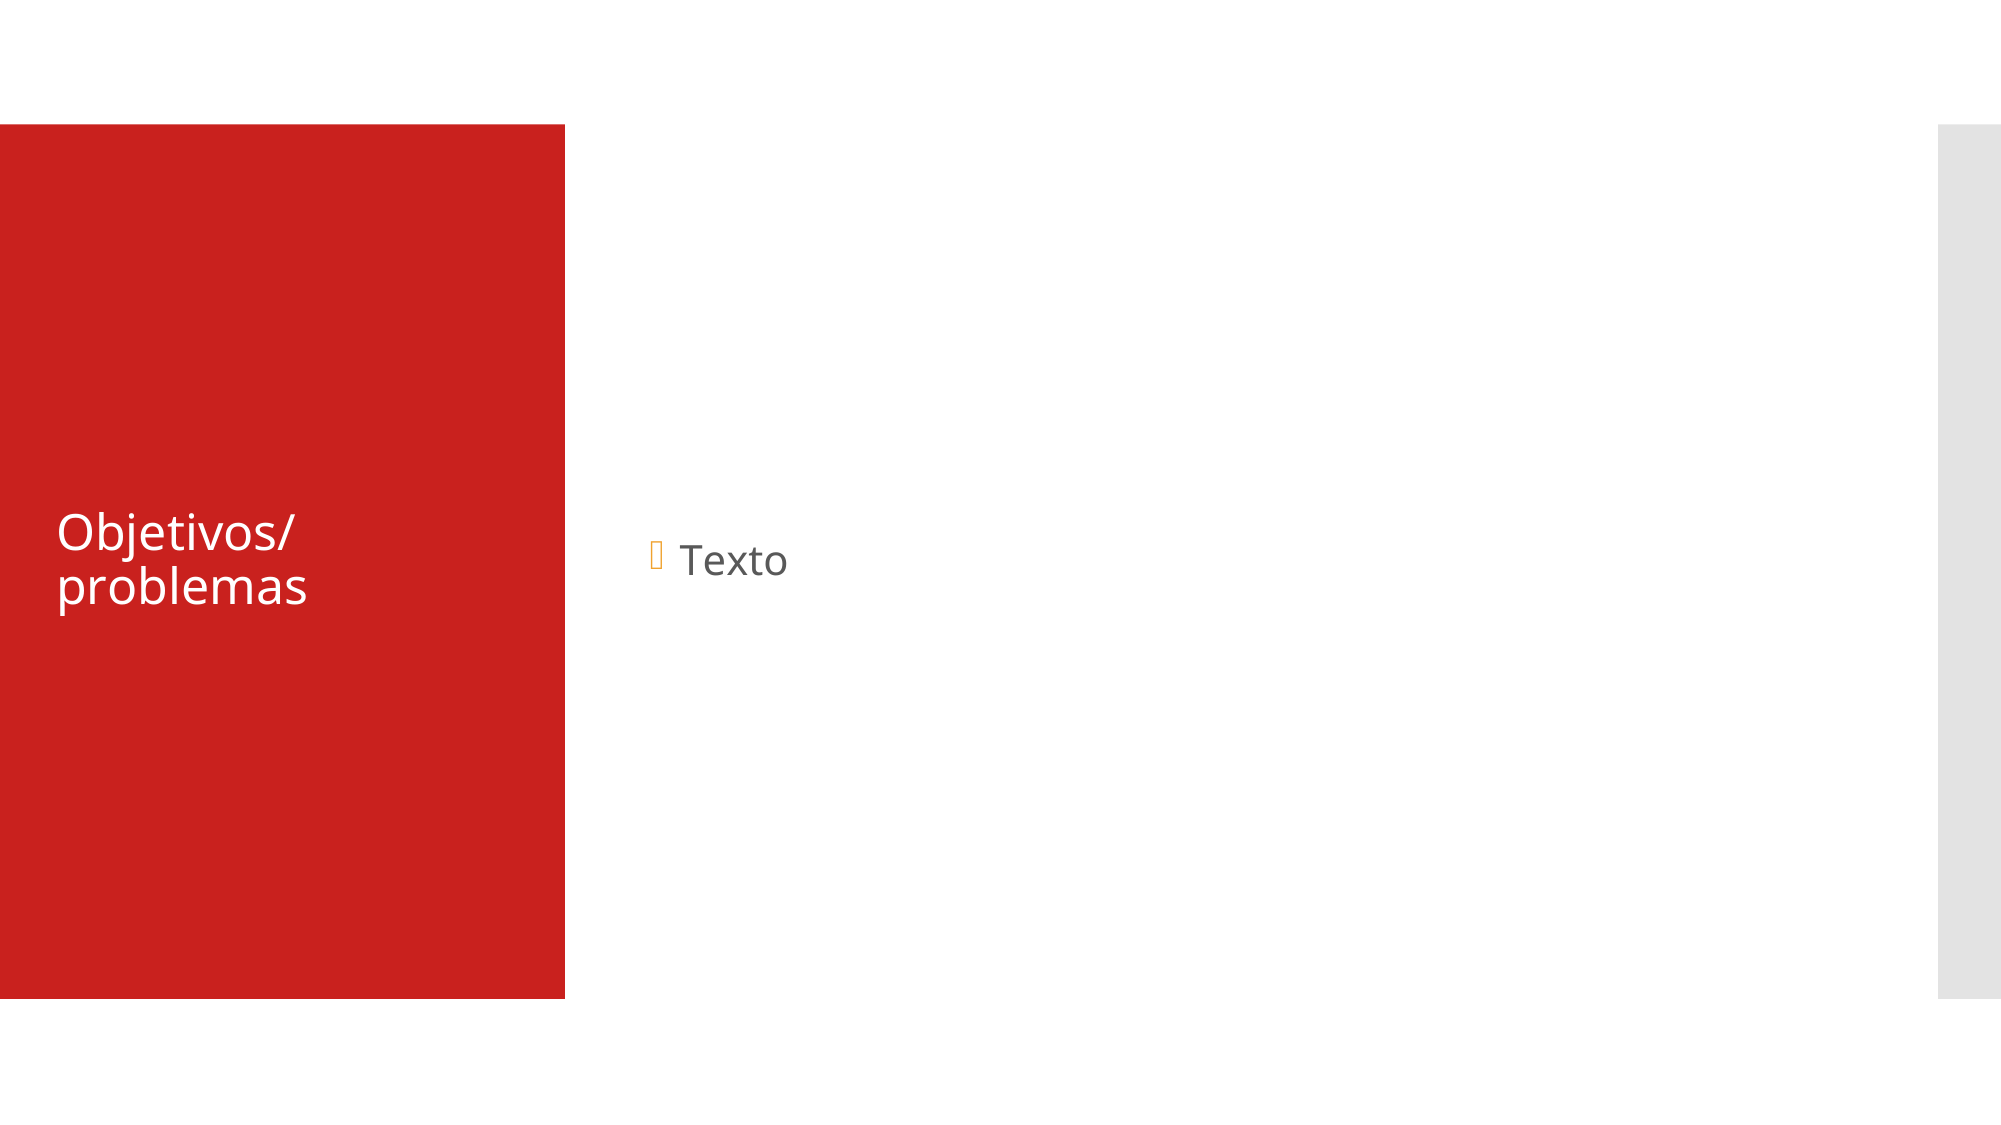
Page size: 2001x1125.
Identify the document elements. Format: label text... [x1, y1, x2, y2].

title Objetivos/problemas [41, 184, 525, 939]
list Texto [634, 141, 1835, 982]
